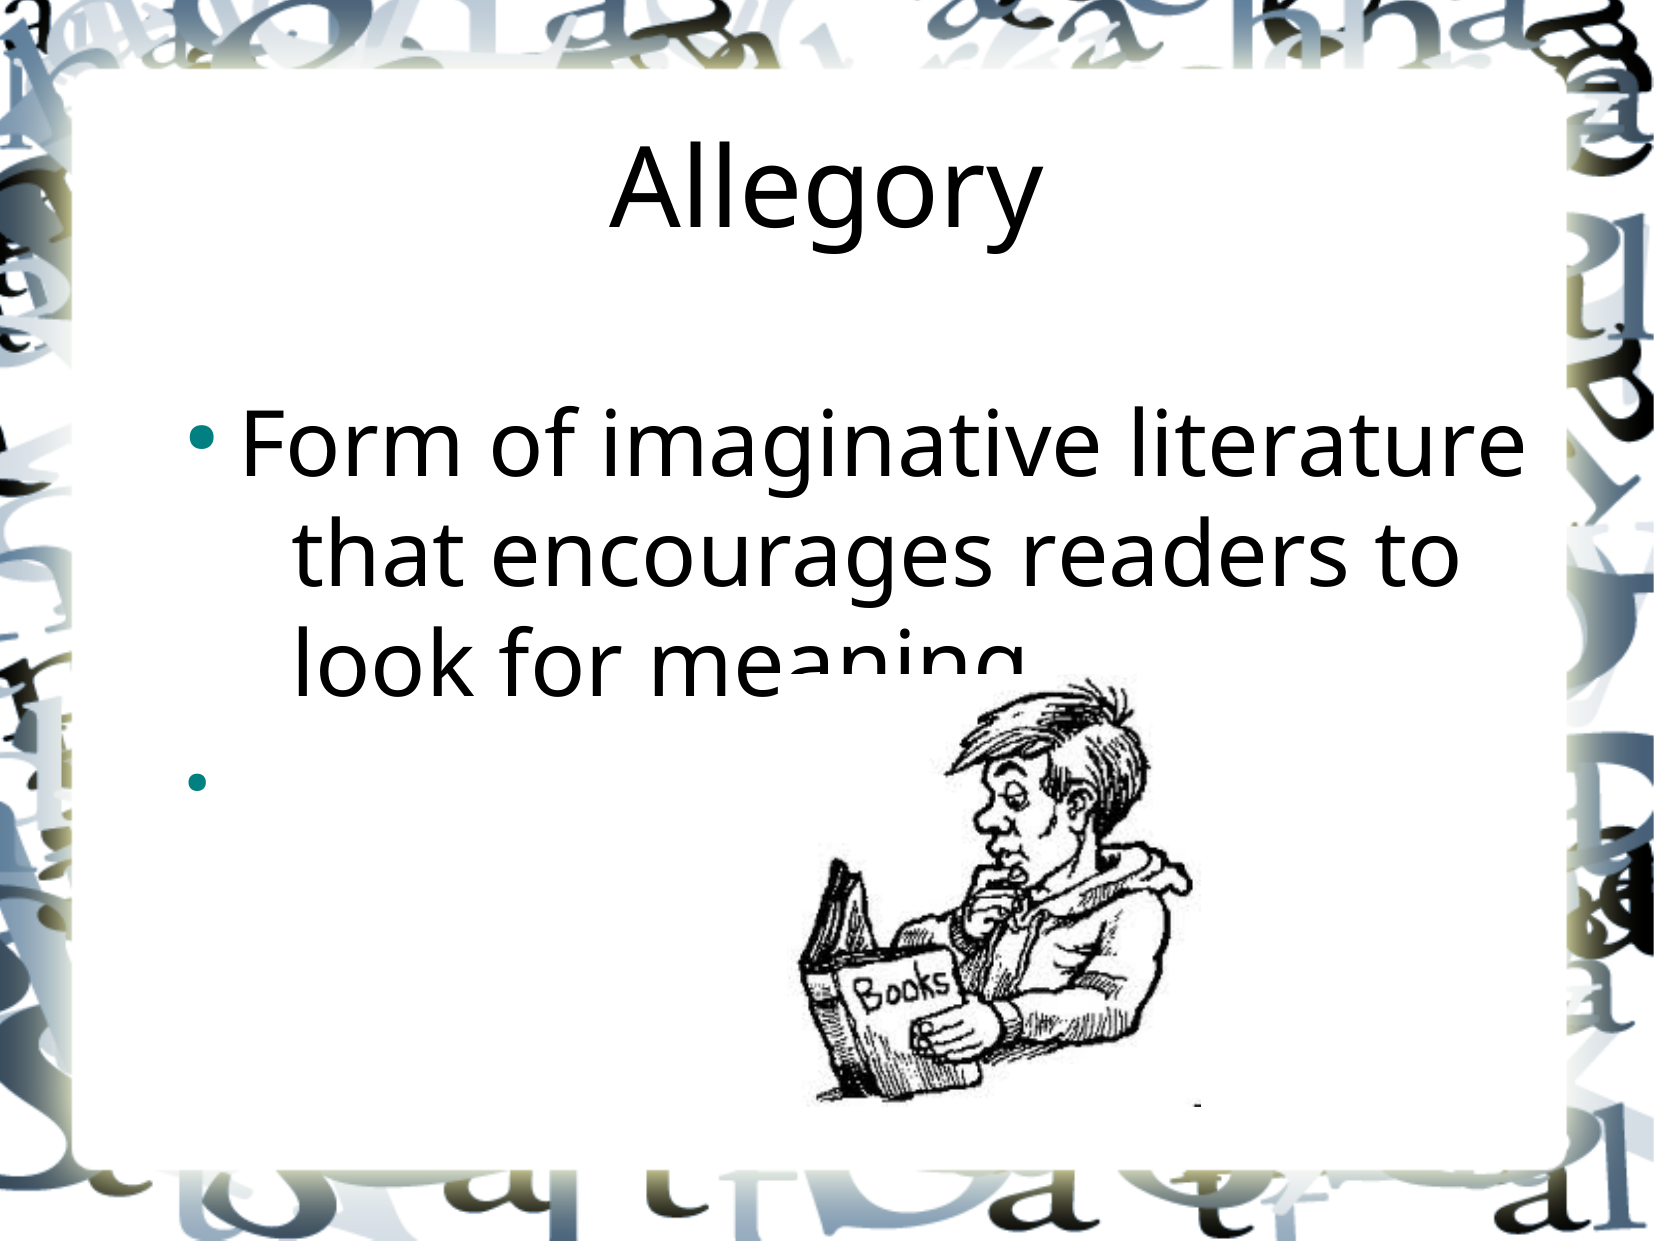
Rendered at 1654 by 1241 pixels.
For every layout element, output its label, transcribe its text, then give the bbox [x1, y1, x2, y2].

picture [787, 675, 1201, 1107]
list Form of imaginative literature that encourages readers to look for meaning [150, 384, 1574, 826]
title Allegory [82, 86, 1571, 279]
